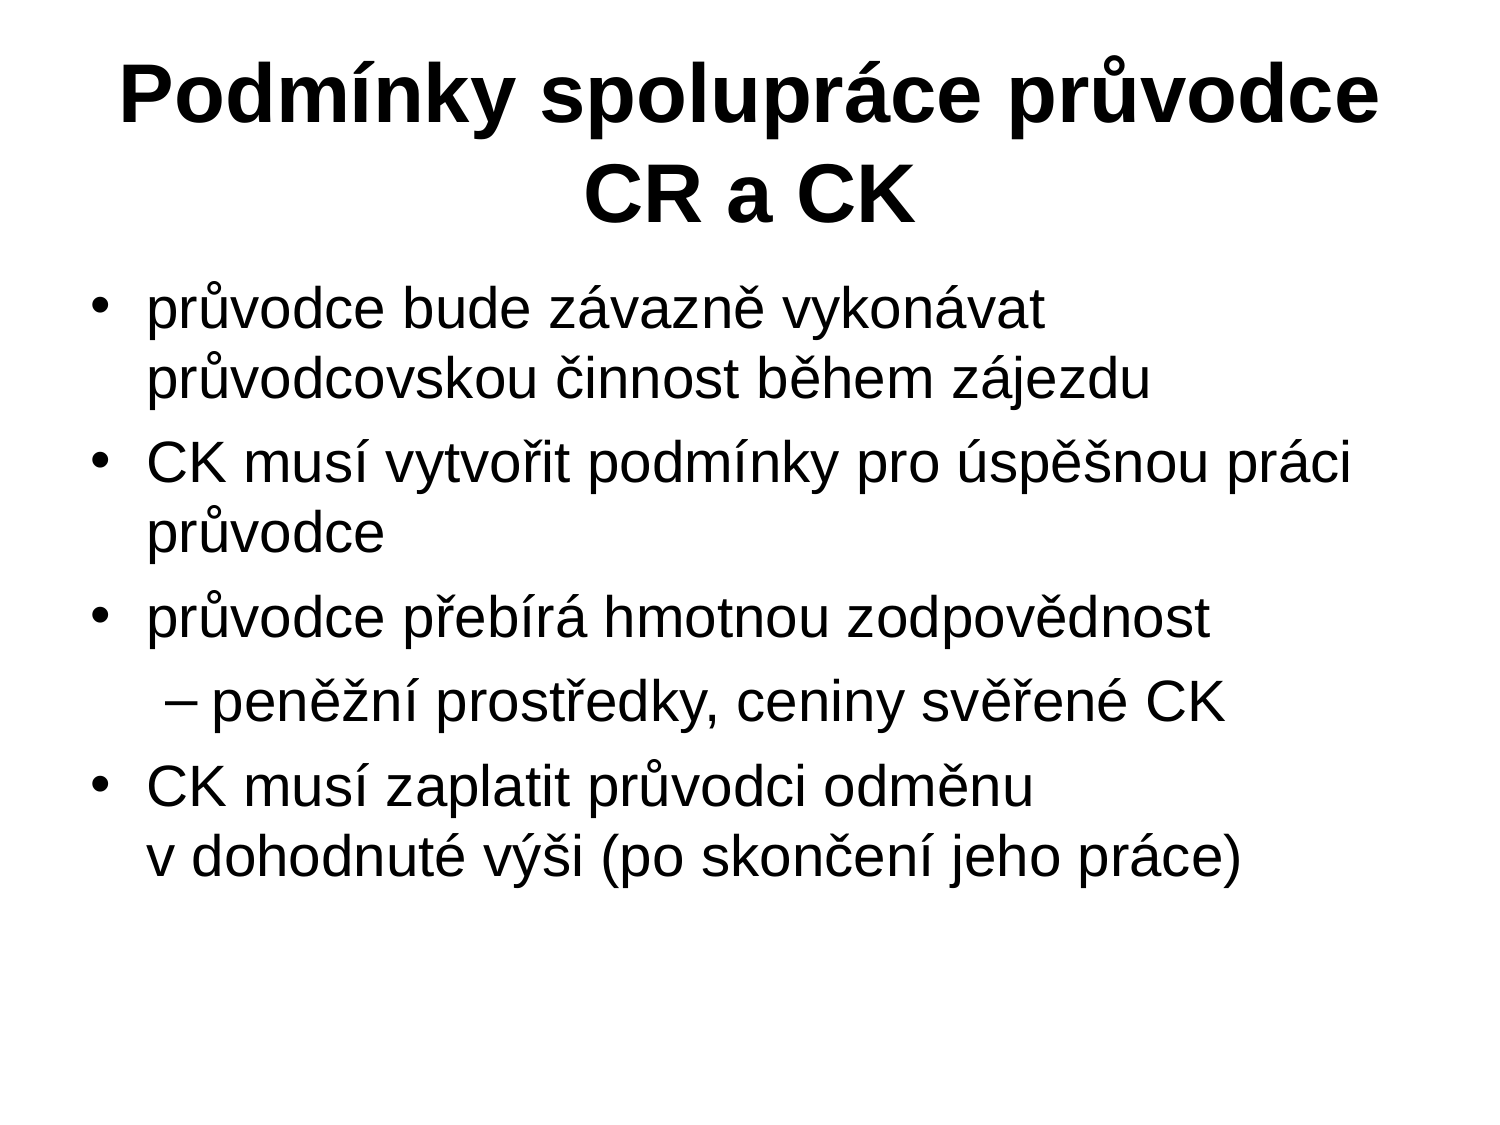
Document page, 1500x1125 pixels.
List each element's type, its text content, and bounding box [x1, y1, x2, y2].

title Podmínky spolupráce průvodce CR a CK [75, 31, 1426, 247]
list průvodce bude závazně vykonávat průvodcovskou činnost během zájezdu CK musí vytvořit podmínky pro úspěšnou práci průvodce průvodce přebírá hmotnou zodpovědnost peněžní prostředky, ceniny svěřené CK CK musí zaplatit průvodci odměnu v dohodnuté výši (po skončení jeho práce) [75, 262, 1426, 1006]
